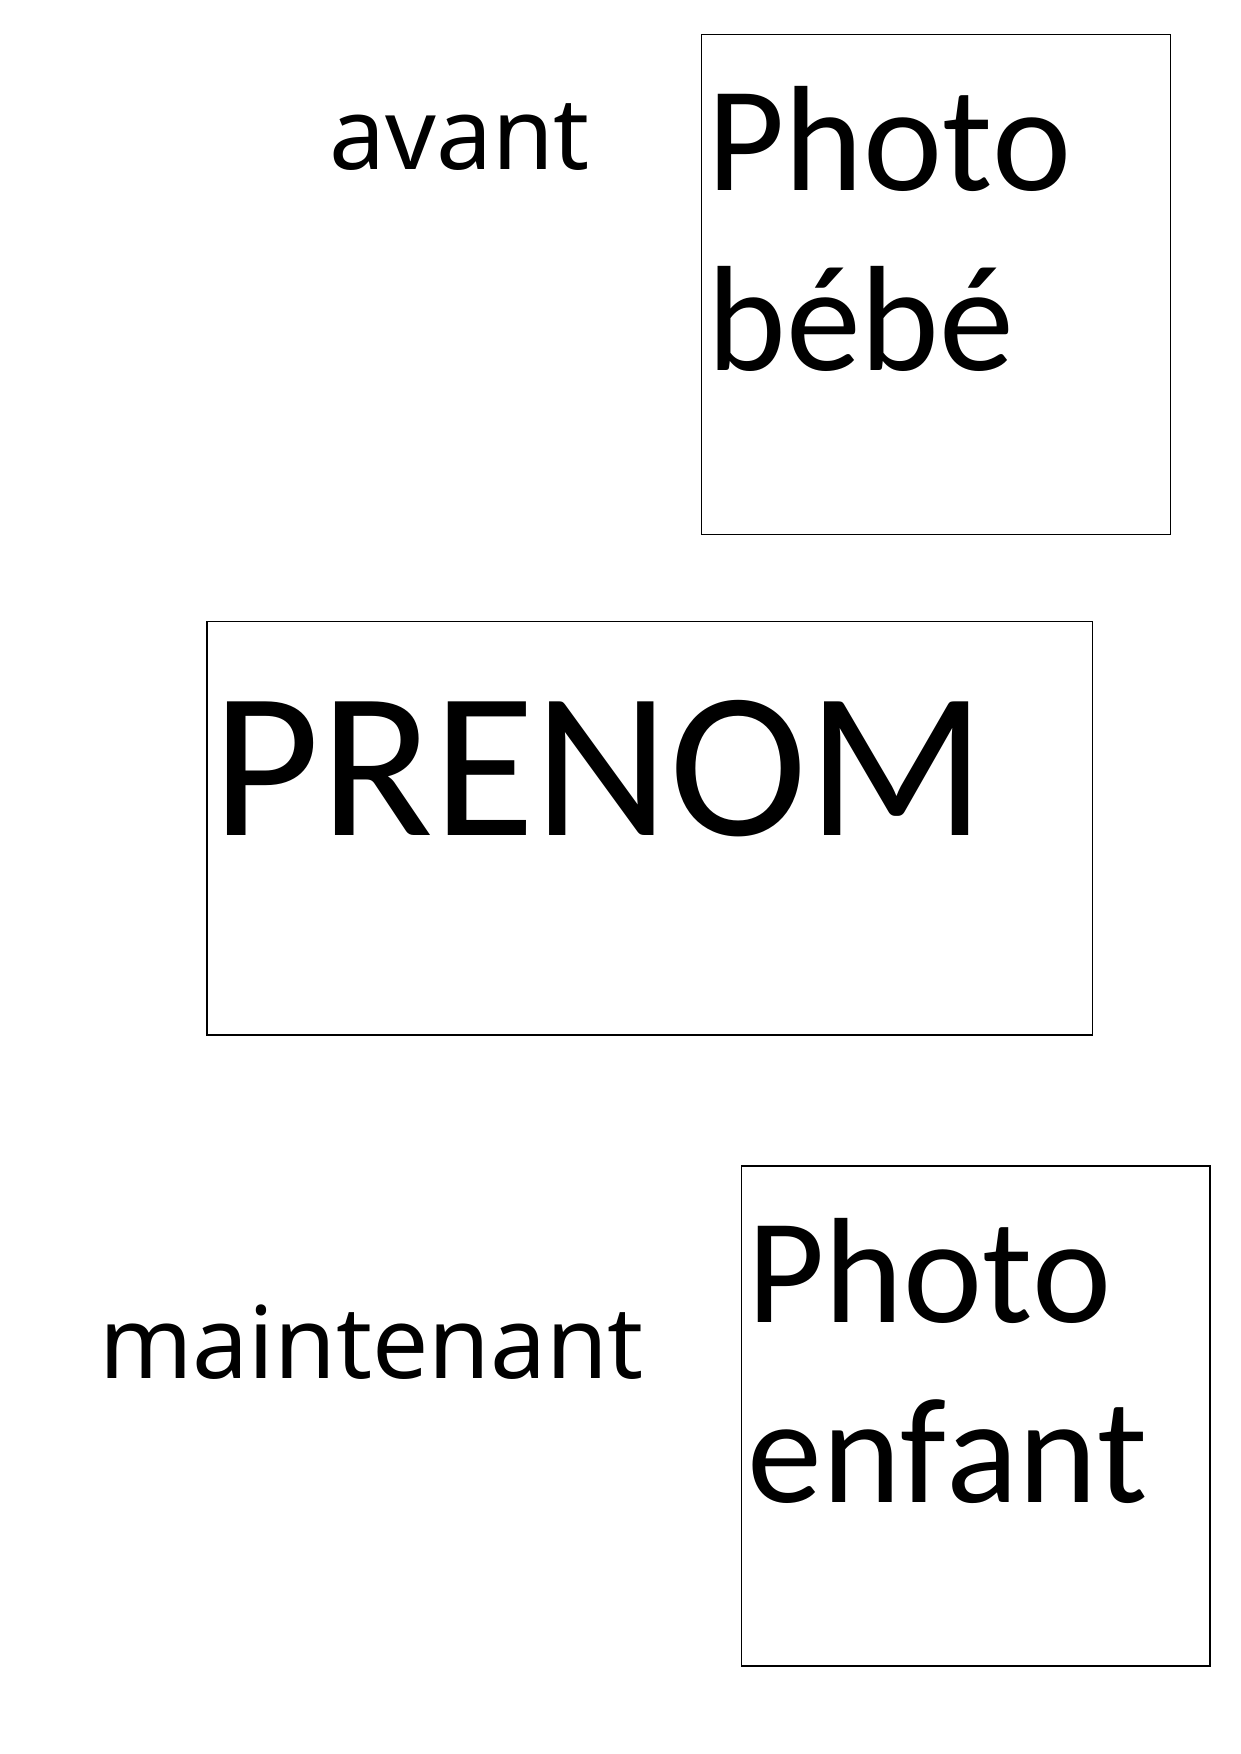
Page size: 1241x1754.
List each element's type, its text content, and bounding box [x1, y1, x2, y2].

text_box maintenant [34, 1272, 710, 1667]
text_box PRENOM [206, 621, 1093, 1036]
text_box Photo enfant [741, 1166, 1211, 1667]
text_box Photo bébé [701, 34, 1171, 535]
text_box avant [224, 63, 696, 458]
